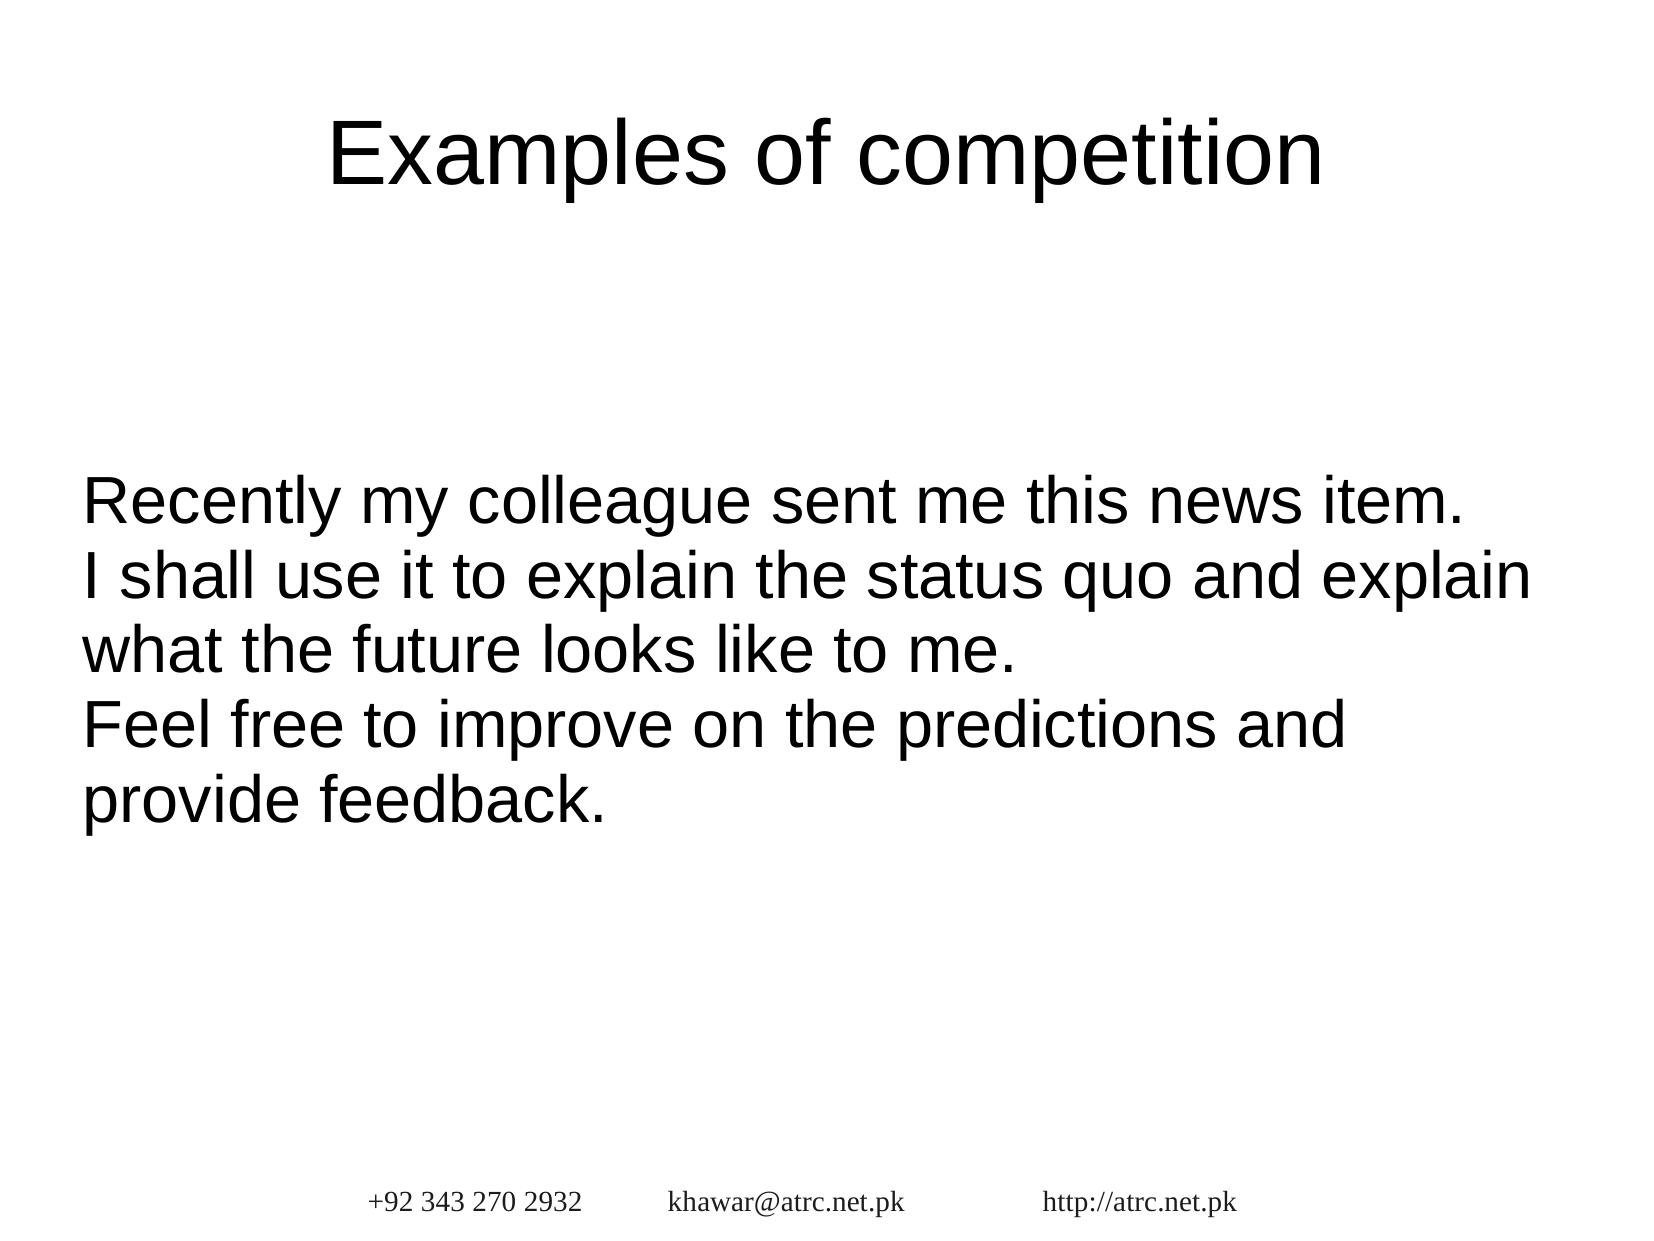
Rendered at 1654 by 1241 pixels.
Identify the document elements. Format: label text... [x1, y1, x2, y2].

title Examples of competition [82, 49, 1571, 257]
subtitle Recently my colleague sent me this news item. I shall use it to explain the status quo and explain what the future looks like to me. Feel free to improve on the predictions and provide feedback. [82, 290, 1571, 1010]
